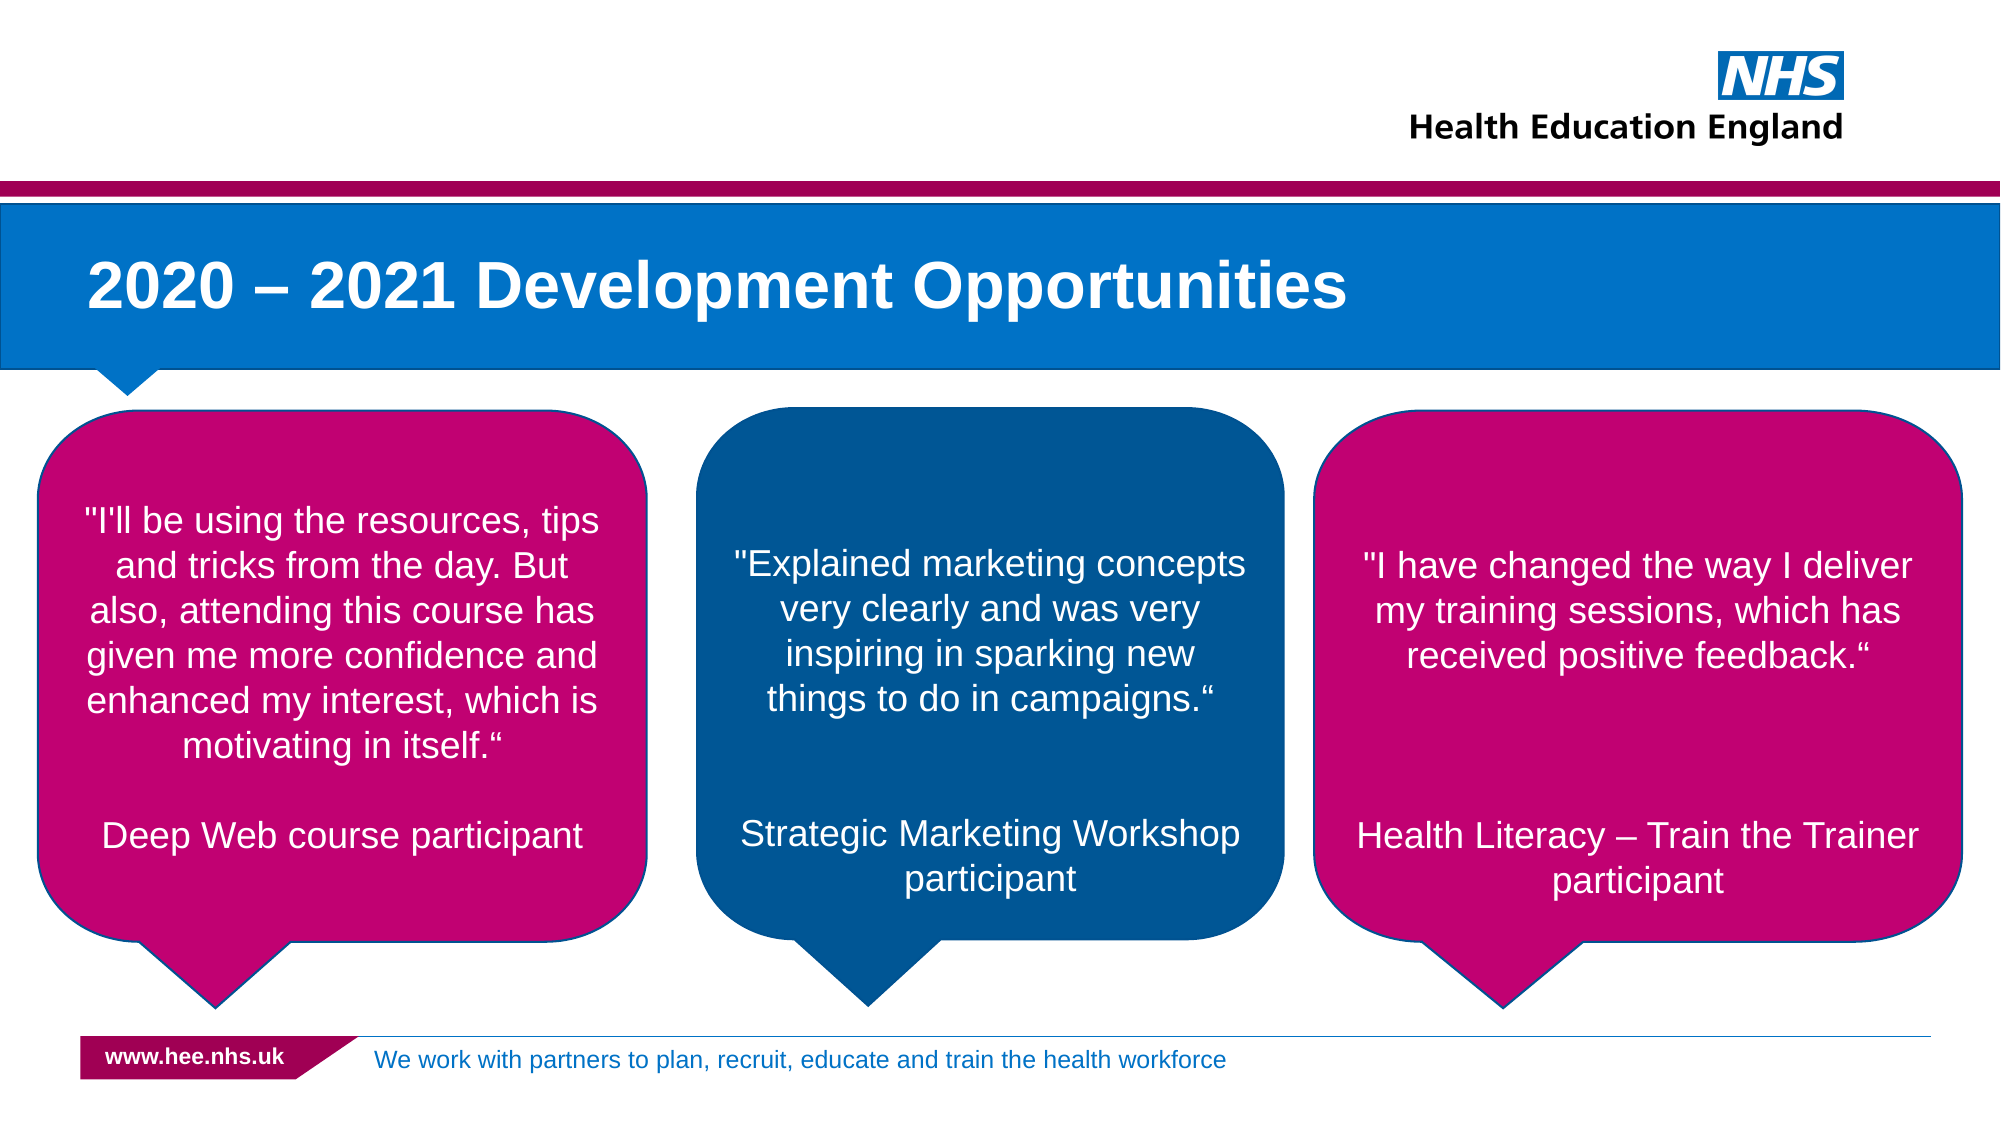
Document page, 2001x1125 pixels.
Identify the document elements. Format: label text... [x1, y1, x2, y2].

text_box "Explained marketing concepts very clearly and was very inspiring in sparking new things to do in campaigns.“ Strategic Marketing Workshop participant [697, 408, 1284, 1006]
text_box "I have changed the way I deliver my training sessions, which has received positive feedback.“ Health Literacy – Train the Trainer participant [1314, 410, 1963, 1009]
text_box "I'll be using the resources, tips and tricks from the day. But also, attending this course has given me more confidence and enhanced my interest, which is motivating in itself.“ Deep Web course participant [37, 410, 647, 1009]
title 2020 – 2021 Development Opportunities [72, 204, 1931, 369]
